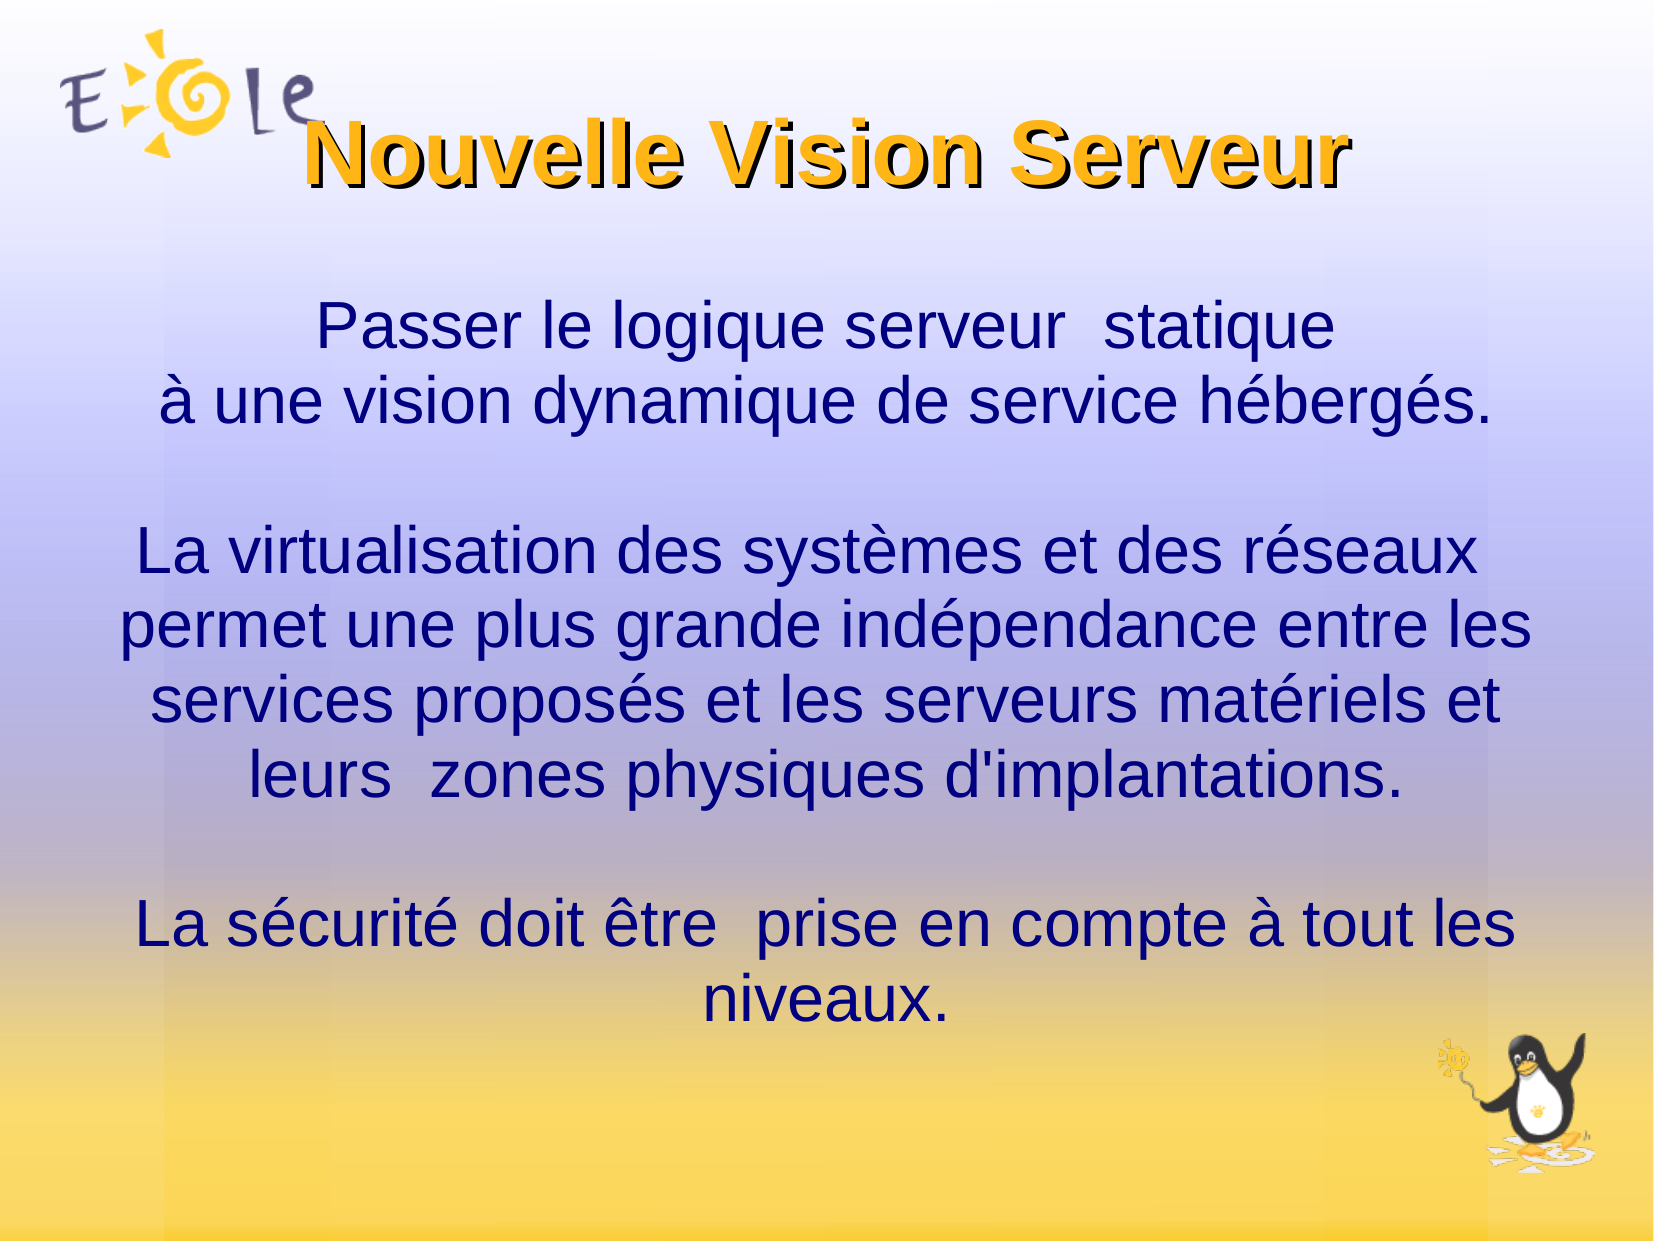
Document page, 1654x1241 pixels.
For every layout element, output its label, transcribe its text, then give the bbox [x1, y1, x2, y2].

title Nouvelle Vision Serveur [82, 49, 1571, 242]
picture [0, 0, 1654, 1241]
subtitle Passer le logique serveur statique à une vision dynamique de service hébergés. La virtualisation des systèmes et des réseaux permet une plus grande indépendance entre les services proposés et les serveurs matériels et leurs zones physiques d'implantations. La sécurité doit être prise en compte à tout les niveaux. [82, 242, 1571, 1157]
